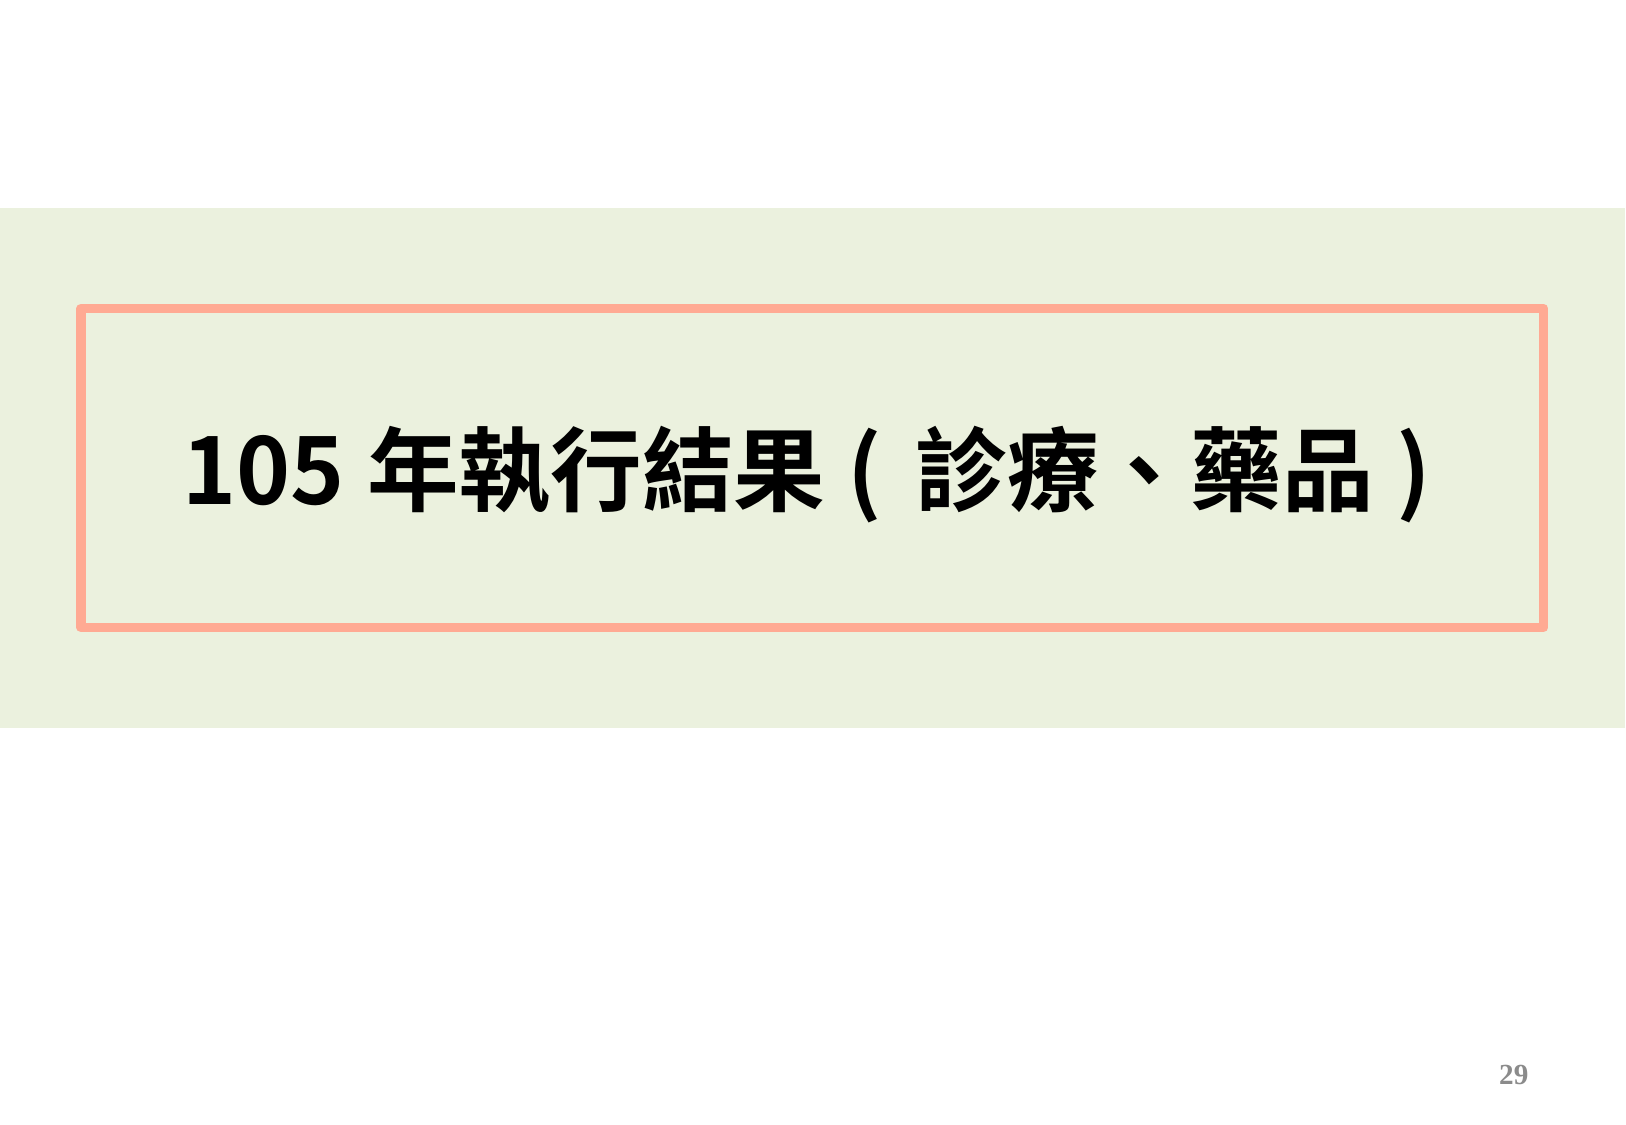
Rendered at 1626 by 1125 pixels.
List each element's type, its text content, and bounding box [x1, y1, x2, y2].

slide_number <編號> [1164, 1042, 1544, 1103]
list 105年執行結果(診療、藥品) [81, 308, 1544, 628]
text_box [0, 208, 1625, 728]
